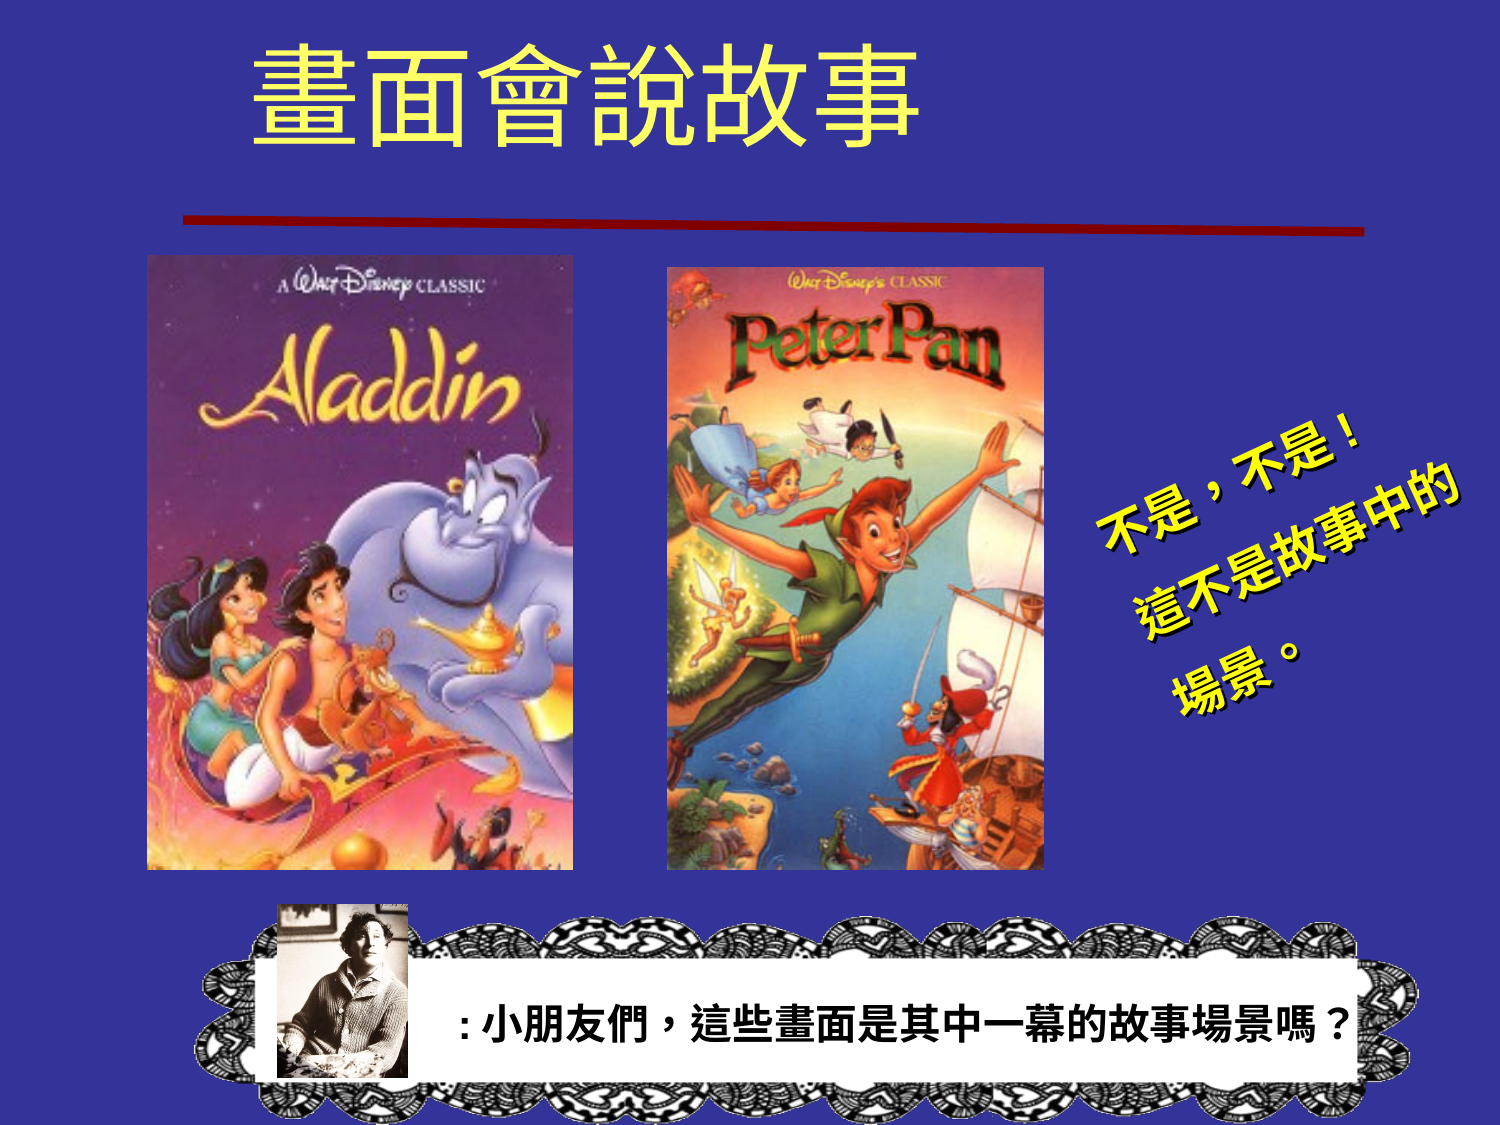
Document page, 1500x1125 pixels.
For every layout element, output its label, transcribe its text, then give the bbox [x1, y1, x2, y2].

picture [667, 267, 1044, 870]
picture [277, 904, 408, 1078]
title 畫面會說故事 [0, 0, 1262, 188]
text_box :小朋友們，這些畫面是其中一幕的故事場景嗎？ [442, 939, 1500, 1125]
chart [194, 916, 1419, 1125]
picture [147, 255, 573, 870]
text_box 不是，不是! 這不是故事中的 場景。 [1071, 327, 1500, 745]
